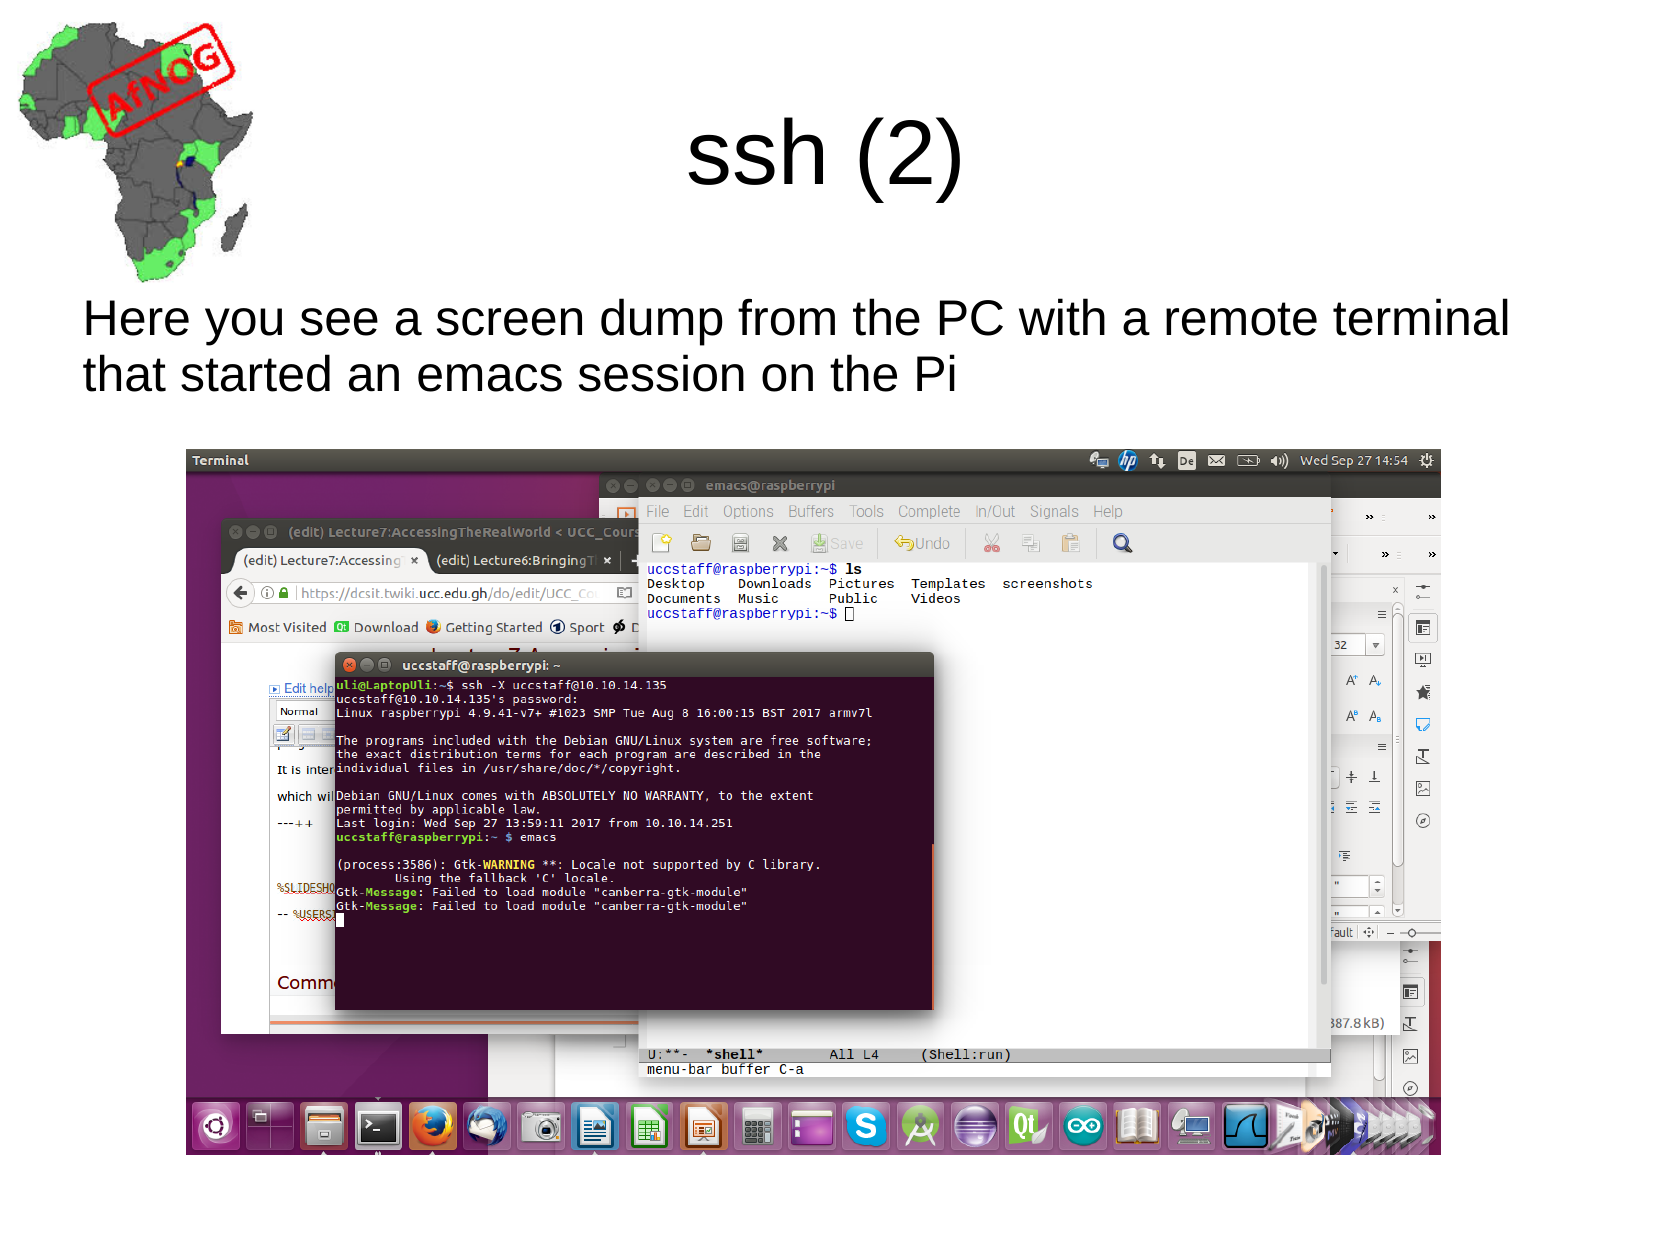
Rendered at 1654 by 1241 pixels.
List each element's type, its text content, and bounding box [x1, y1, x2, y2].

title ssh (2) [82, 49, 1571, 257]
picture [186, 449, 1441, 1155]
list Here you see a screen dump from the PC with a remote terminal that started an emacs session on the Pi [82, 290, 1571, 406]
picture [9, 0, 259, 291]
